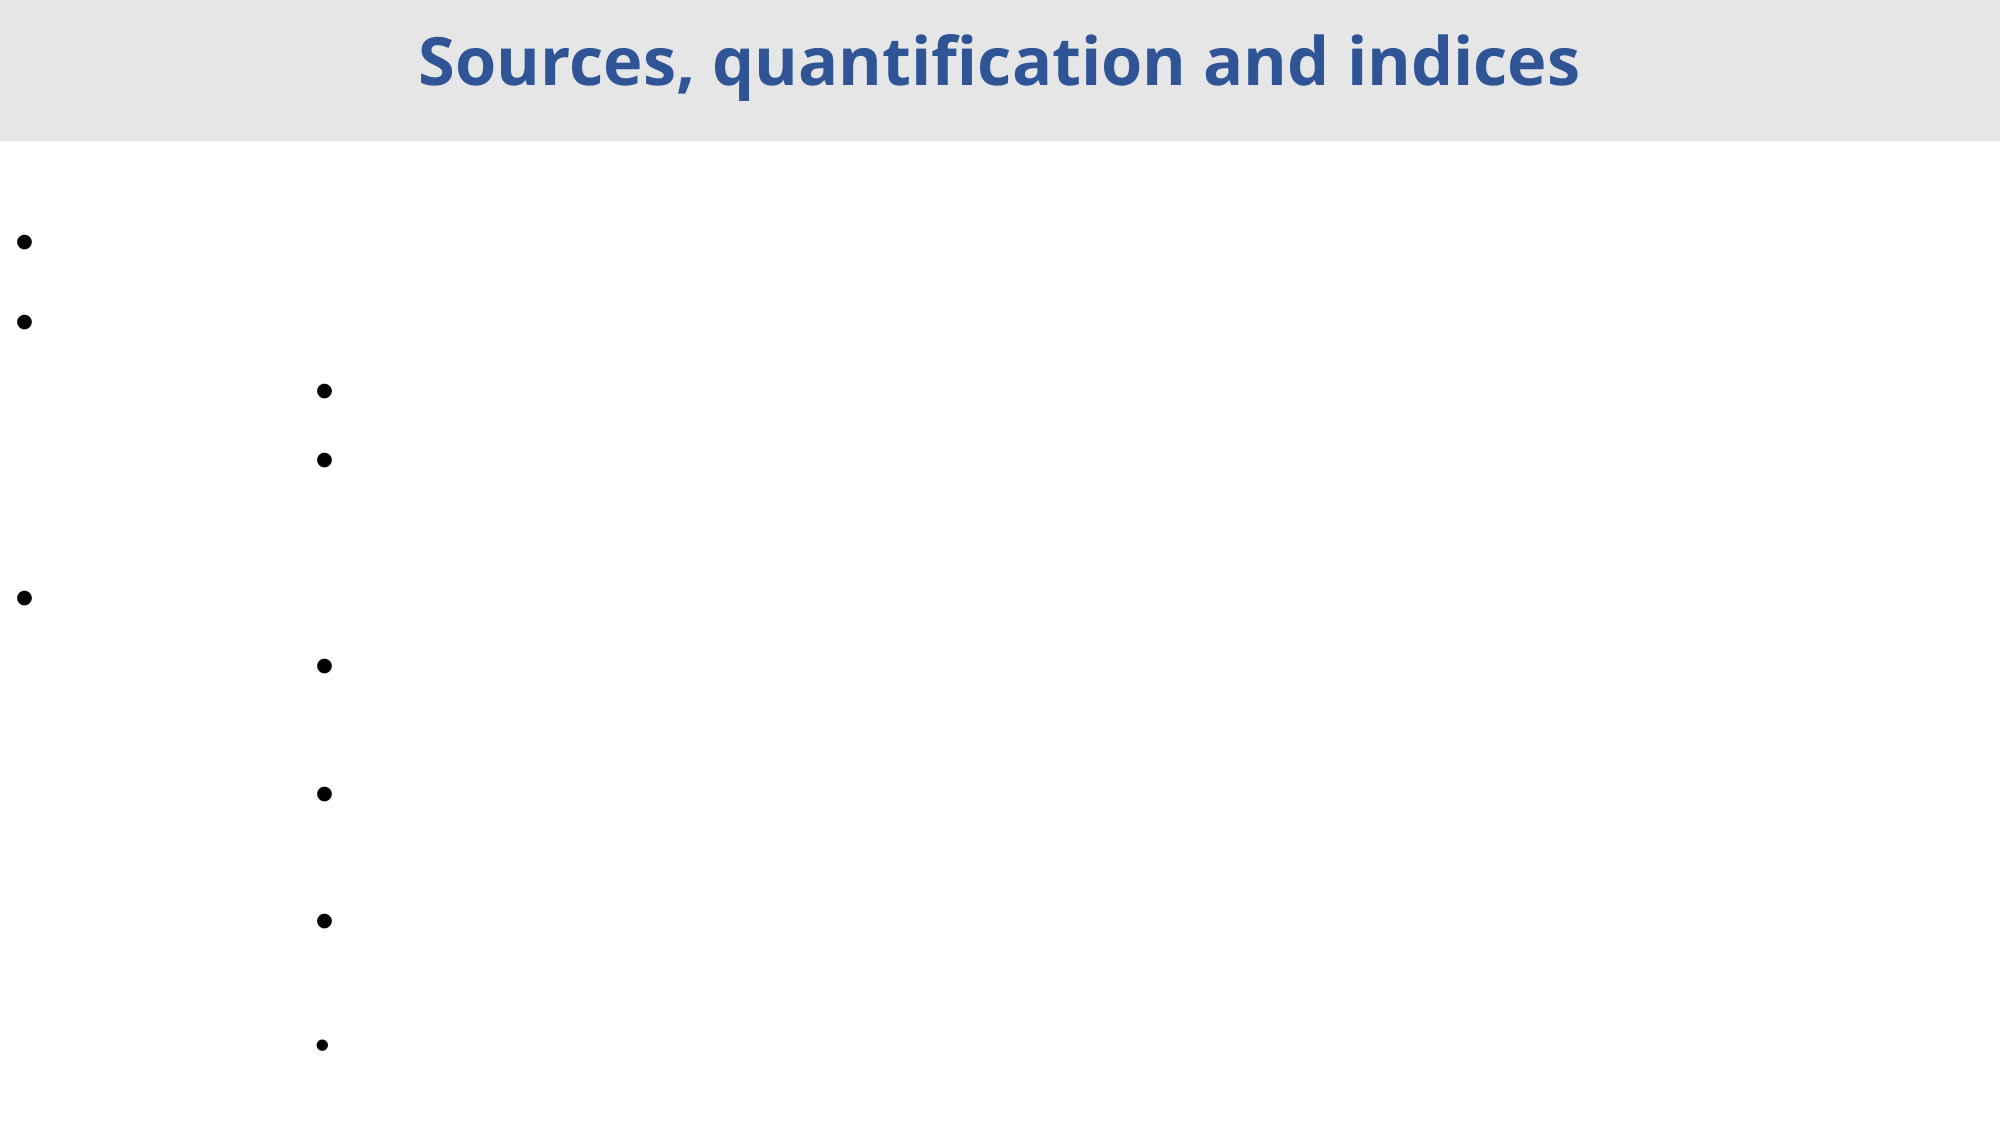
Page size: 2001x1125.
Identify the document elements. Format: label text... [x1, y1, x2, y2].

title Sources, quantification and indices [0, 0, 2000, 142]
list Sources: mostly similar to those of droughts Quantification types: Maximum water level, discharge: numerical information Severity index reconstructions: from mainly qualitative (descriptive) to quantitative information Severity index based reconstructions Based on mixed information (water level, extension, duration, hydromorphological consequences, material damages) 3-, 4-, 5-, 7-scaled reconstructions – depending on the quantity and sensitivity of source data Most common: 3-scaled – also served as a bases for the 500y (now up to 700y) European reconstruction [0, 208, 1987, 1094]
